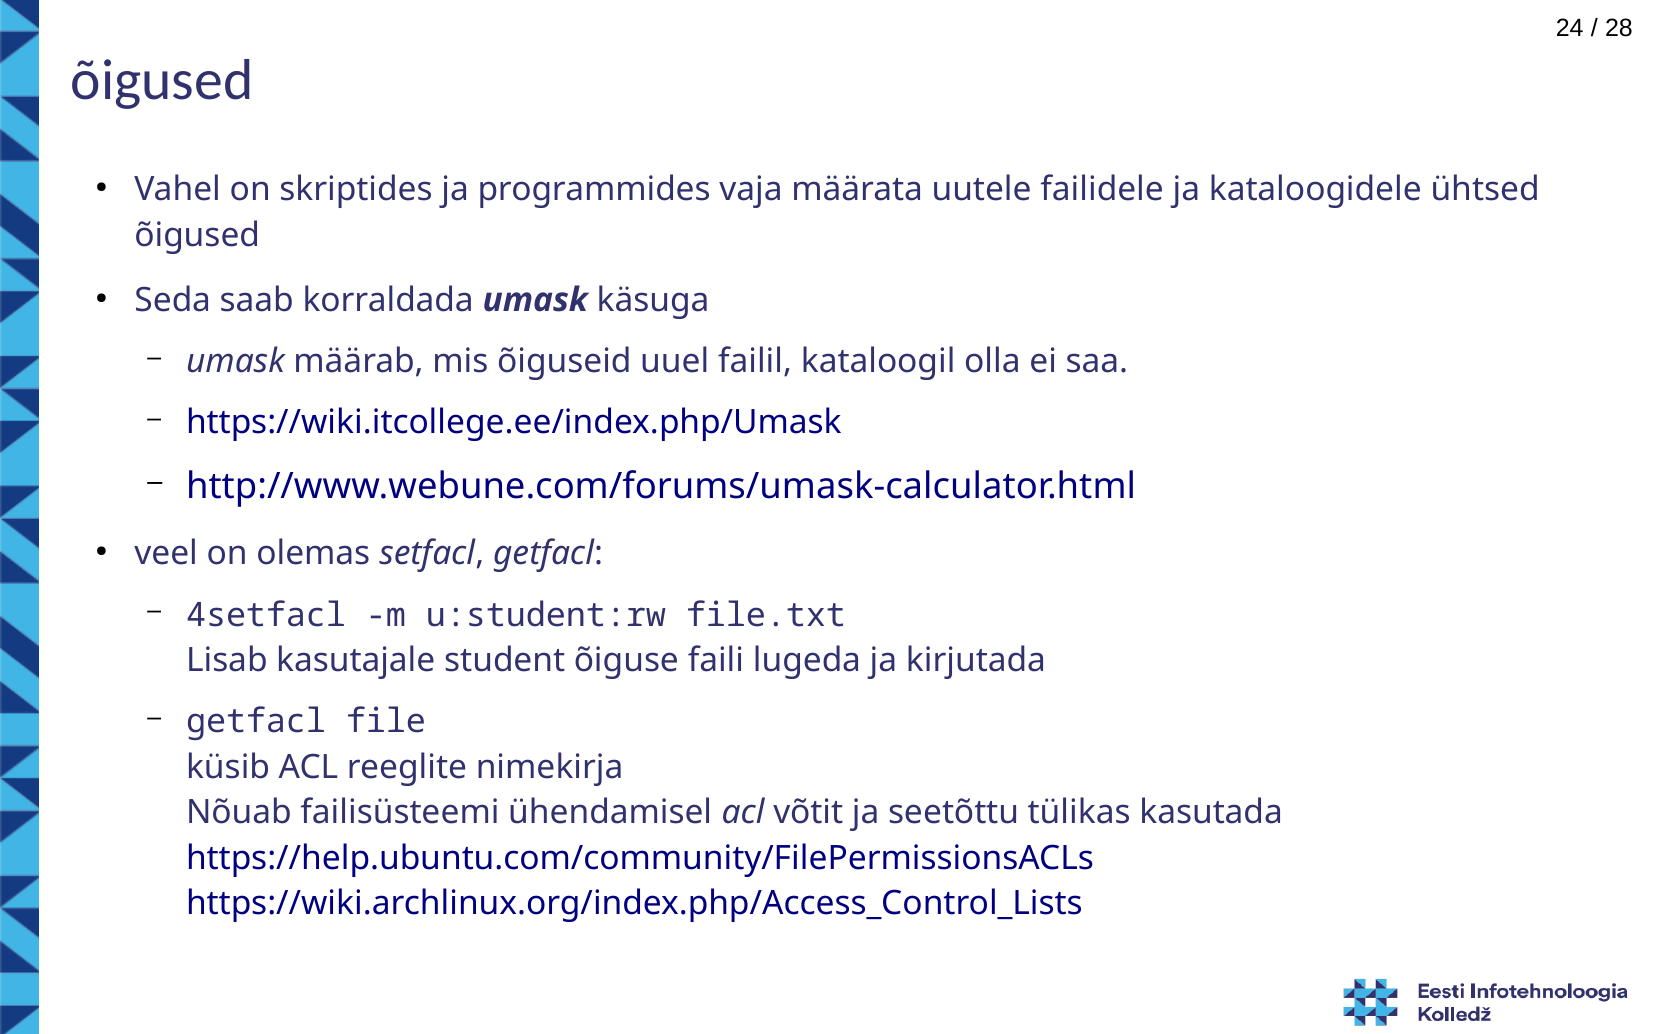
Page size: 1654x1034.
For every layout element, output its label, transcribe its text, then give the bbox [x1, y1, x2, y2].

list Vahel on skriptides ja programmides vaja määrata uutele failidele ja kataloogidele ühtsed õigused Seda saab korraldada umask käsuga umask määrab, mis õiguseid uuel failil, kataloogil olla ei saa. https://wiki.itcollege.ee/index.php/Umask http://www.webune.com/forums/umask-calculator.html veel on olemas setfacl, getfacl: 4setfacl -m u:student:rw file.txt Lisab kasutajale student õiguse faili lugeda ja kirjutada getfacl file küsib ACL reeglite nimekirja Nõuab failisüsteemi ühendamisel acl võtit ja seetõttu tülikas kasutada https://help.ubuntu.com/community/FilePermissionsACLs https://wiki.archlinux.org/index.php/Access_Control_Lists [82, 165, 1625, 933]
title õigused [70, 41, 1630, 130]
